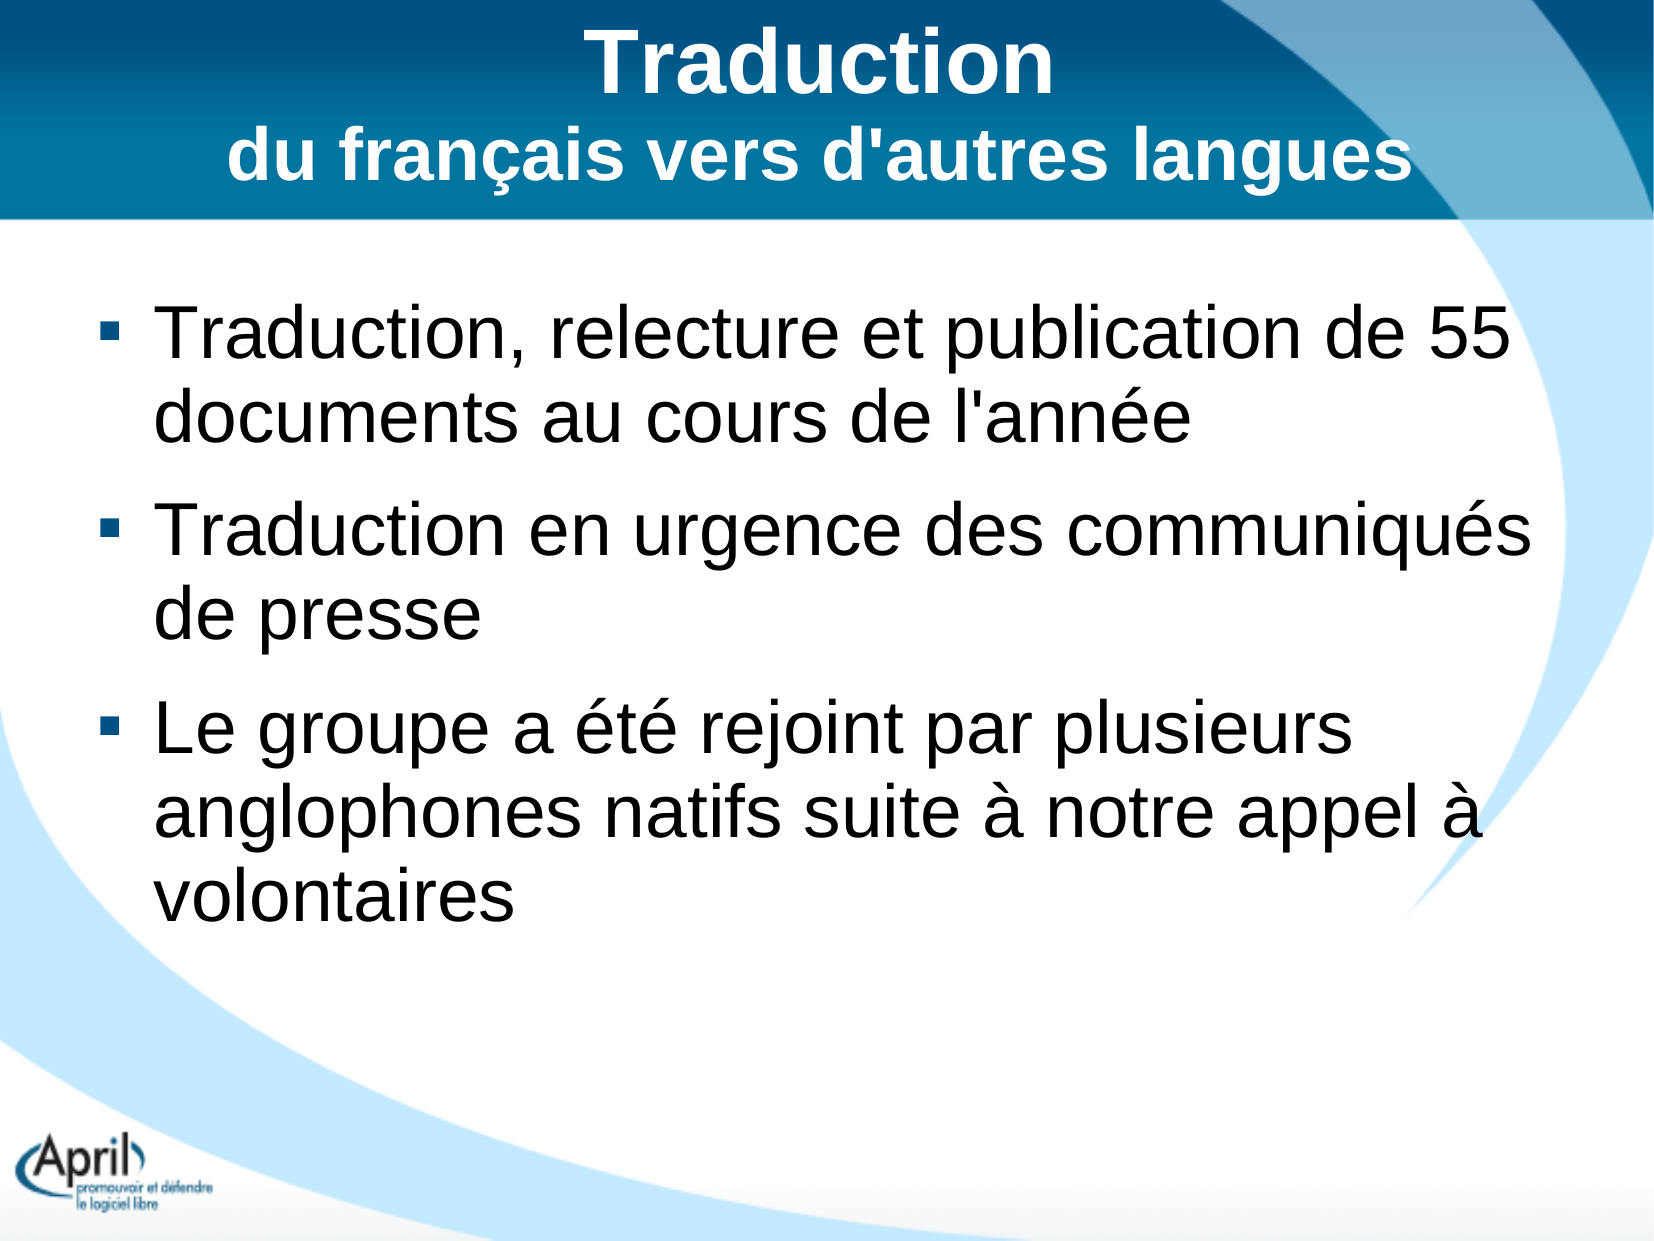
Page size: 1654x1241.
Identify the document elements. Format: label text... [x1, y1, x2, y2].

list Traduction, relecture et publication de 55 documents au cours de l'année Traduction en urgence des communiqués de presse Le groupe a été rejoint par plusieurs anglophones natifs suite à notre appel à volontaires [82, 290, 1571, 1094]
picture [0, 0, 1654, 1241]
title Traduction du français vers d'autres langues [76, 7, 1565, 200]
